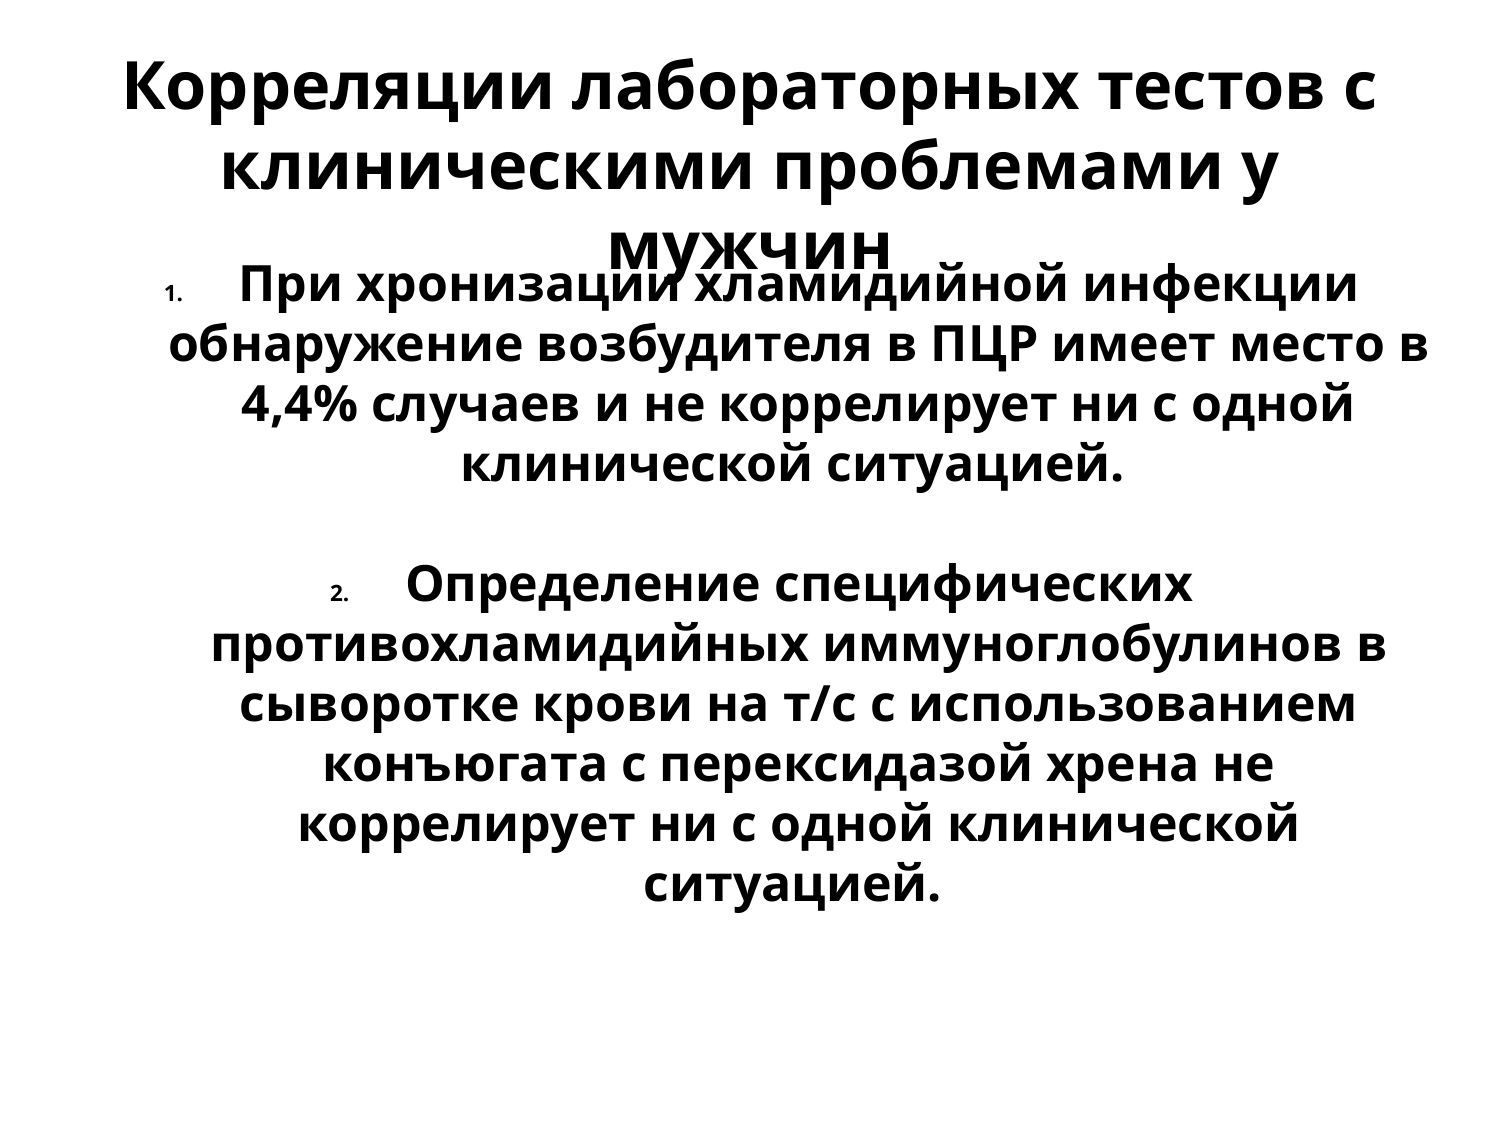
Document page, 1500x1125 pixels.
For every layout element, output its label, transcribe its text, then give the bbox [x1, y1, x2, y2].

title Корреляции лабораторных тестов с клиническими проблемами у мужчин [58, 35, 1442, 176]
subtitle При хронизации хламидийной инфекции обнаружение возбудителя в ПЦР имеет место в 4,4% случаев и не коррелирует ни с одной клинической ситуацией. Определение специфических противохламидийных иммуноглобулинов в сыворотке крови на т/с с использованием конъюгата с перексидазой хрена не коррелирует ни с одной клинической ситуацией. [58, 243, 1465, 1079]
